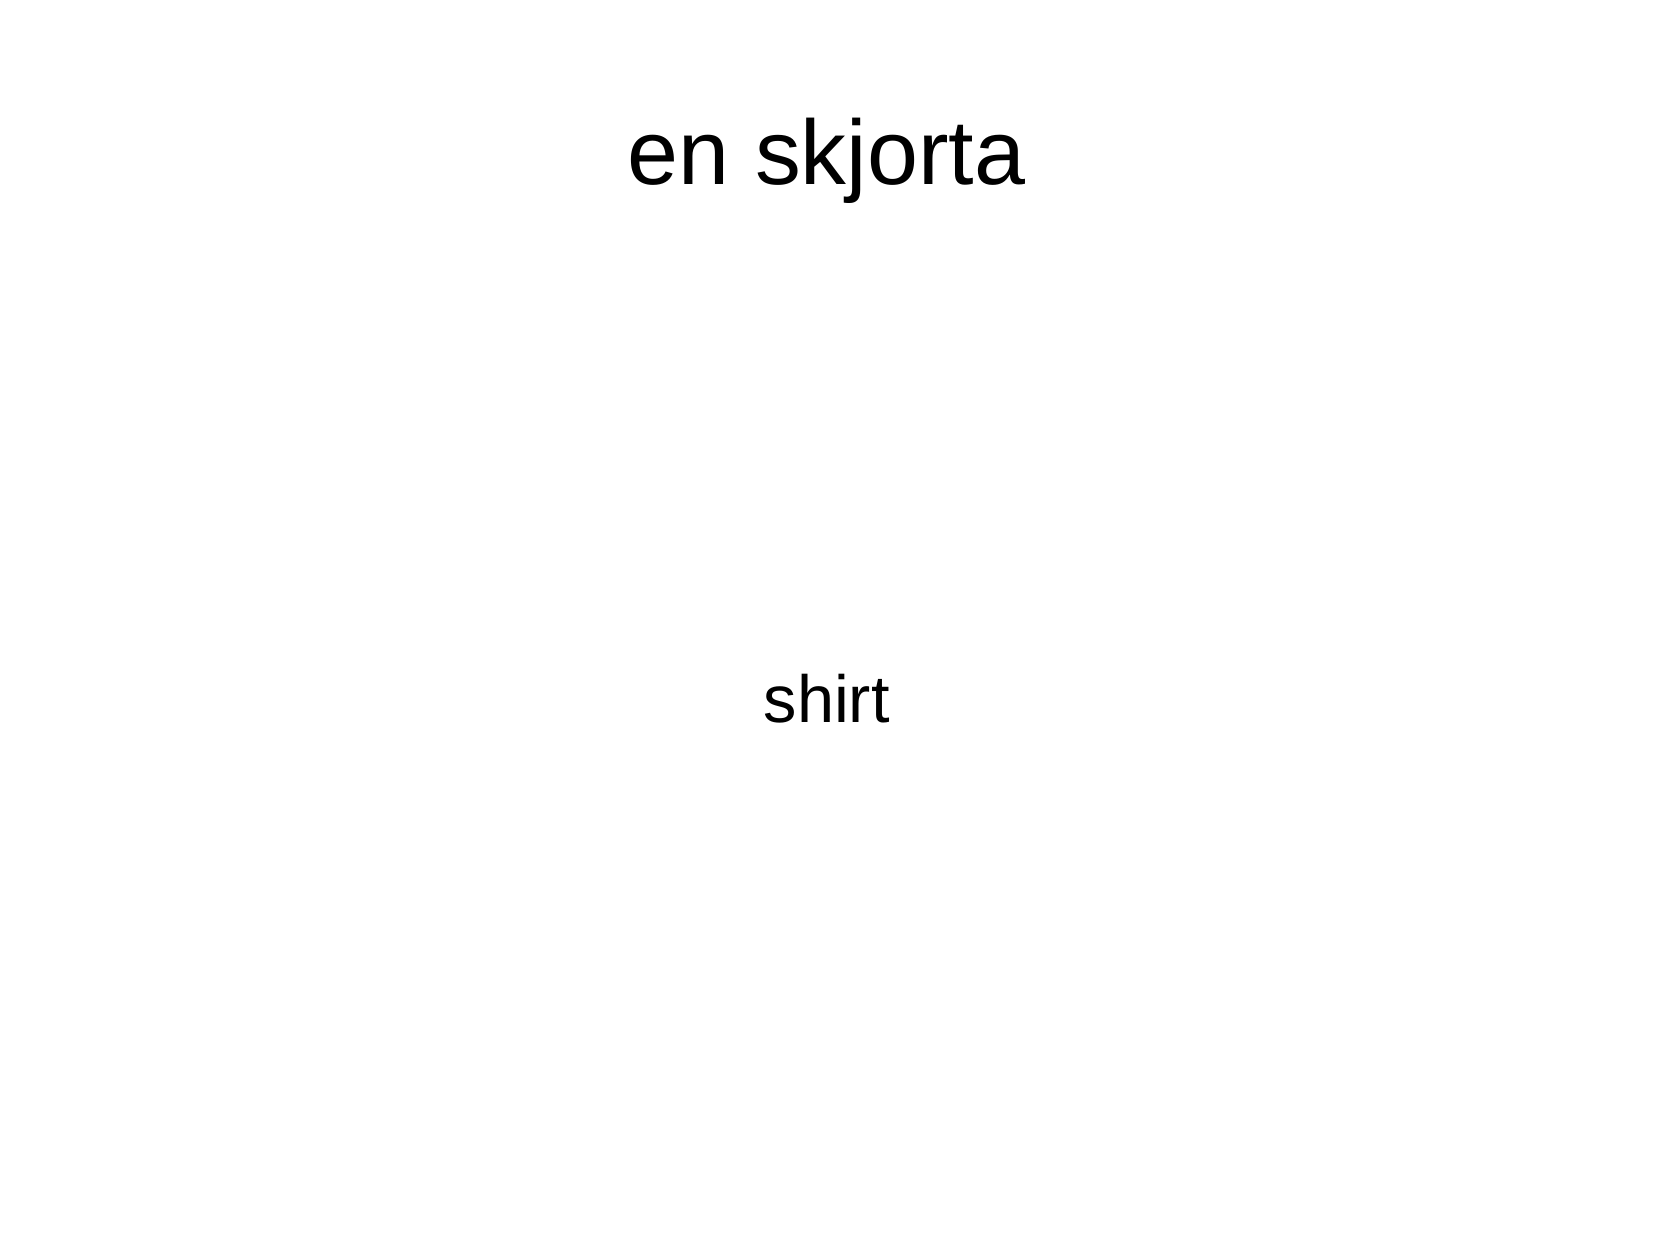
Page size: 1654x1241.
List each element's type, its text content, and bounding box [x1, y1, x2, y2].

title en skjorta [82, 56, 1571, 250]
subtitle shirt [82, 297, 1571, 1102]
